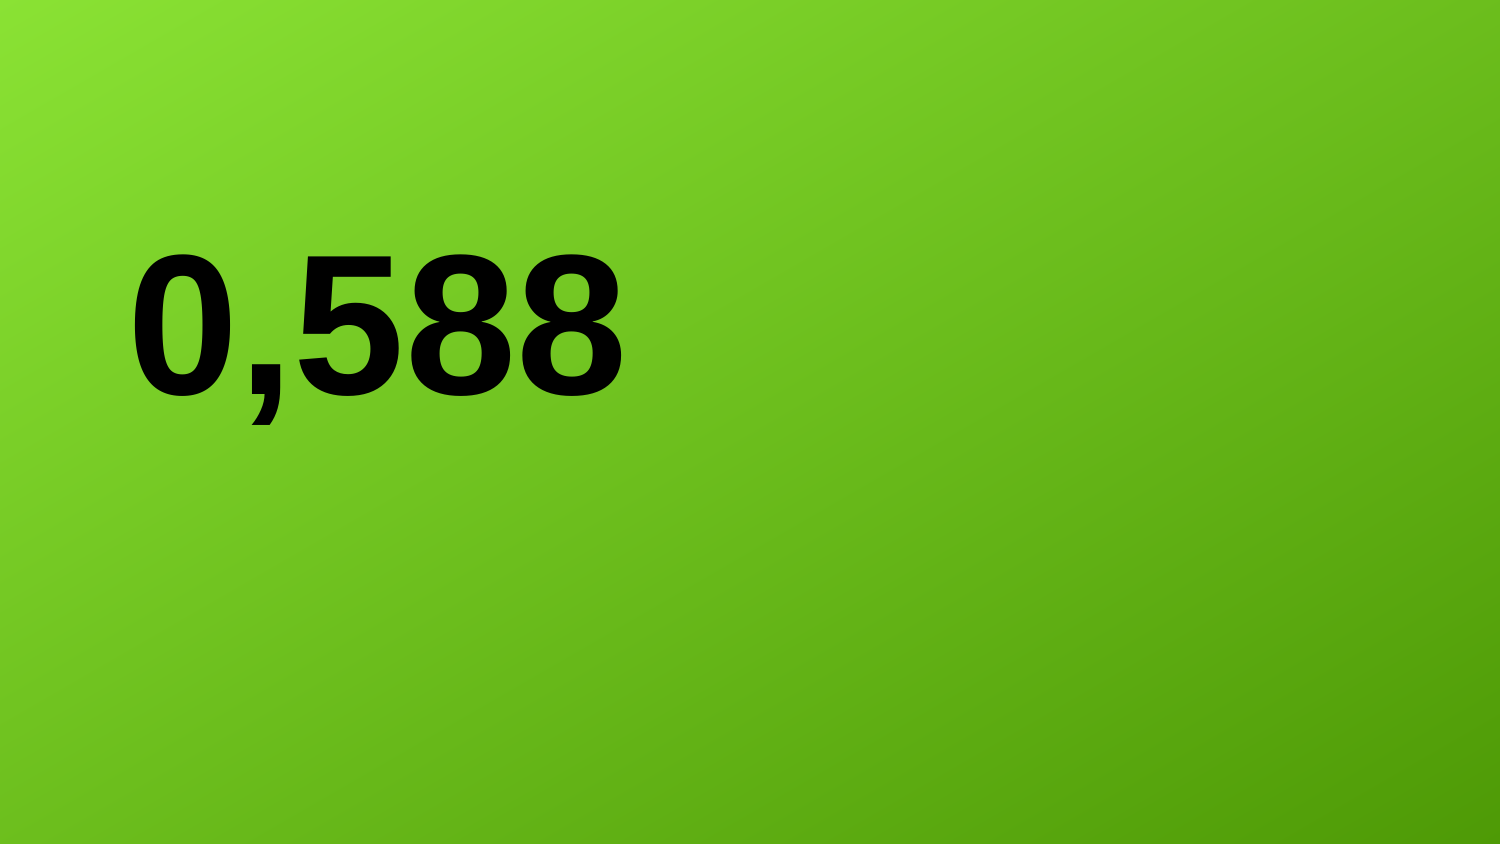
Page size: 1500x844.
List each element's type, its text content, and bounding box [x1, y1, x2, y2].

text_box 0,588 [440, 331, 482, 377]
text_box 0,588 [443, 274, 478, 312]
text_box 0,588 [162, 276, 202, 374]
text_box 0,588 [554, 274, 589, 312]
text_box 0,588 [112, 259, 1388, 450]
text_box 0,588 [551, 331, 593, 377]
